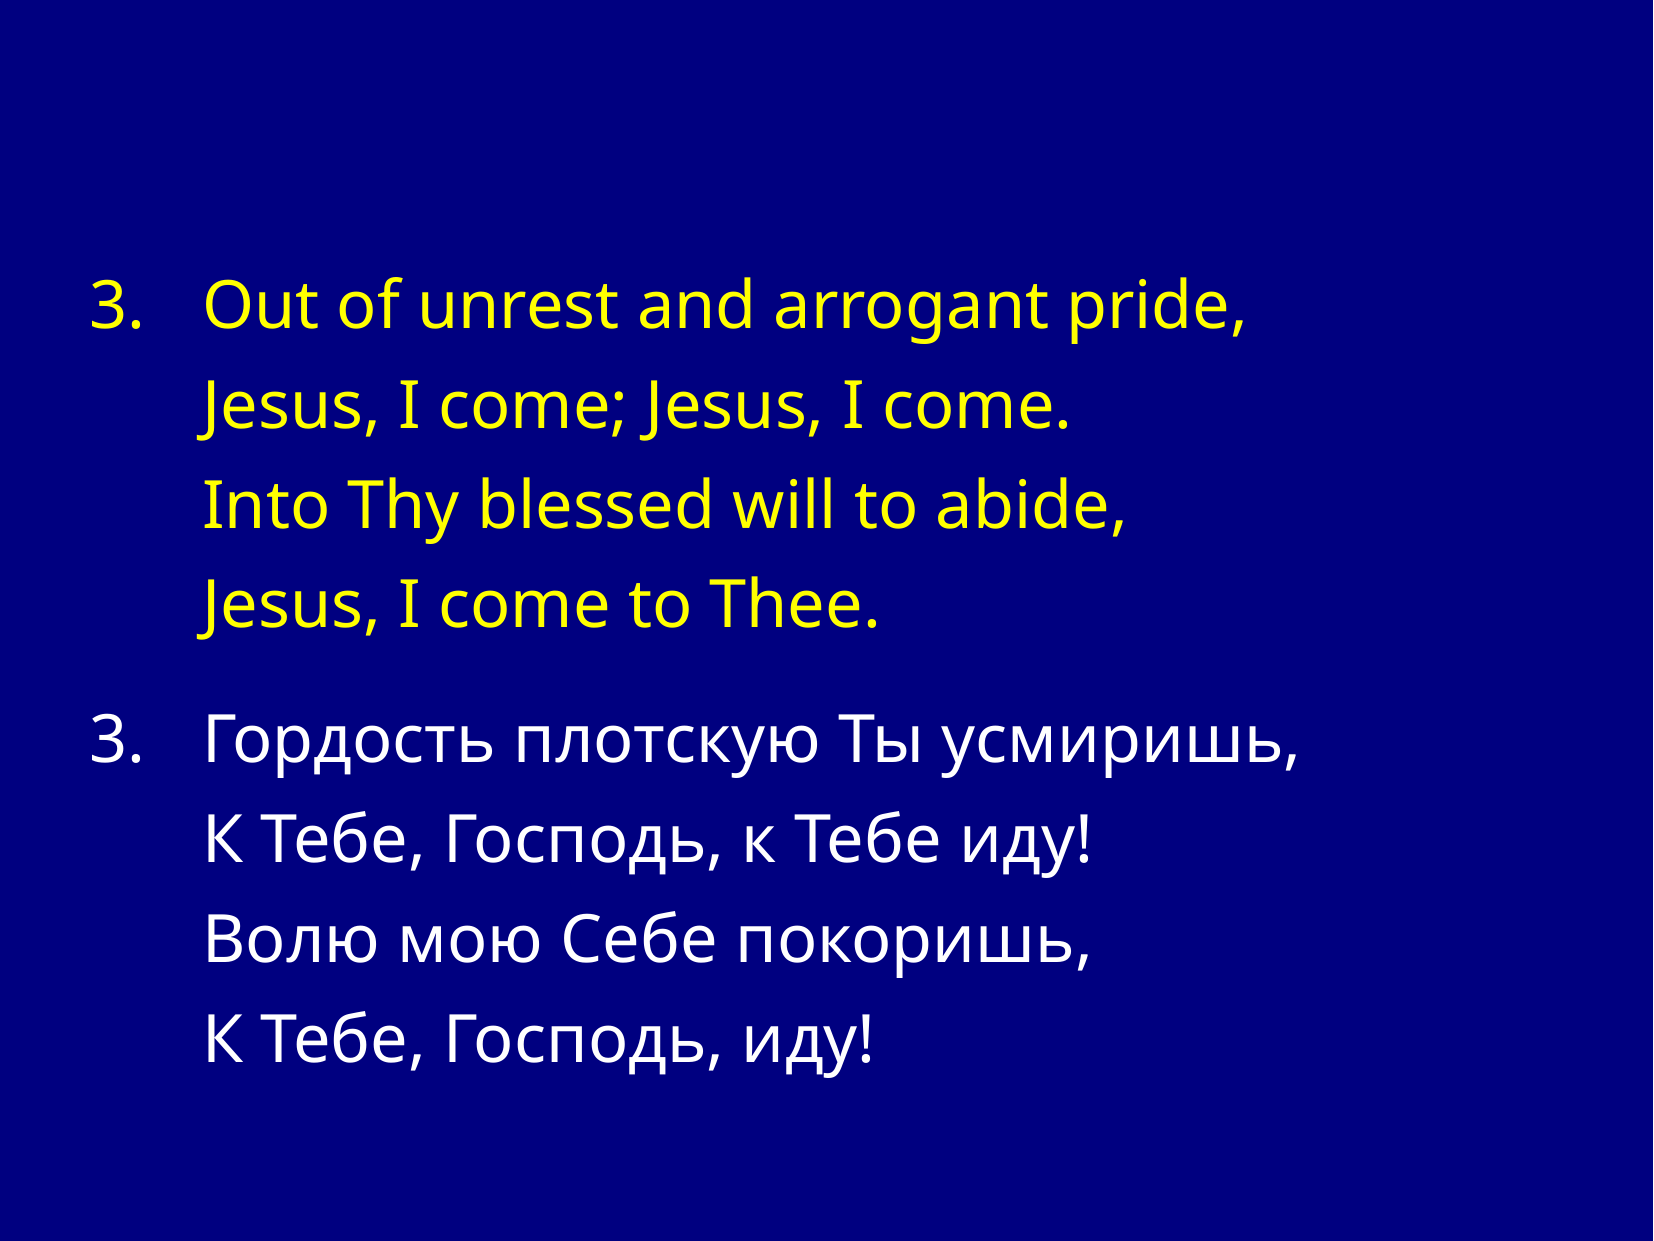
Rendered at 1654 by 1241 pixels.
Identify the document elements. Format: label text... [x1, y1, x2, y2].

text_box 3. Гордость плотскую Ты усмиришь, К Тебе, Господь, к Тебе иду! Волю мою Себе покоришь, К Тебе, Господь, иду! [75, 675, 1576, 1163]
text_box 3. Out of unrest and arrogant pride, Jesus, I come; Jesus, I come. Into Thy blessed will to abide, Jesus, I come to Thee. [75, 150, 1576, 638]
